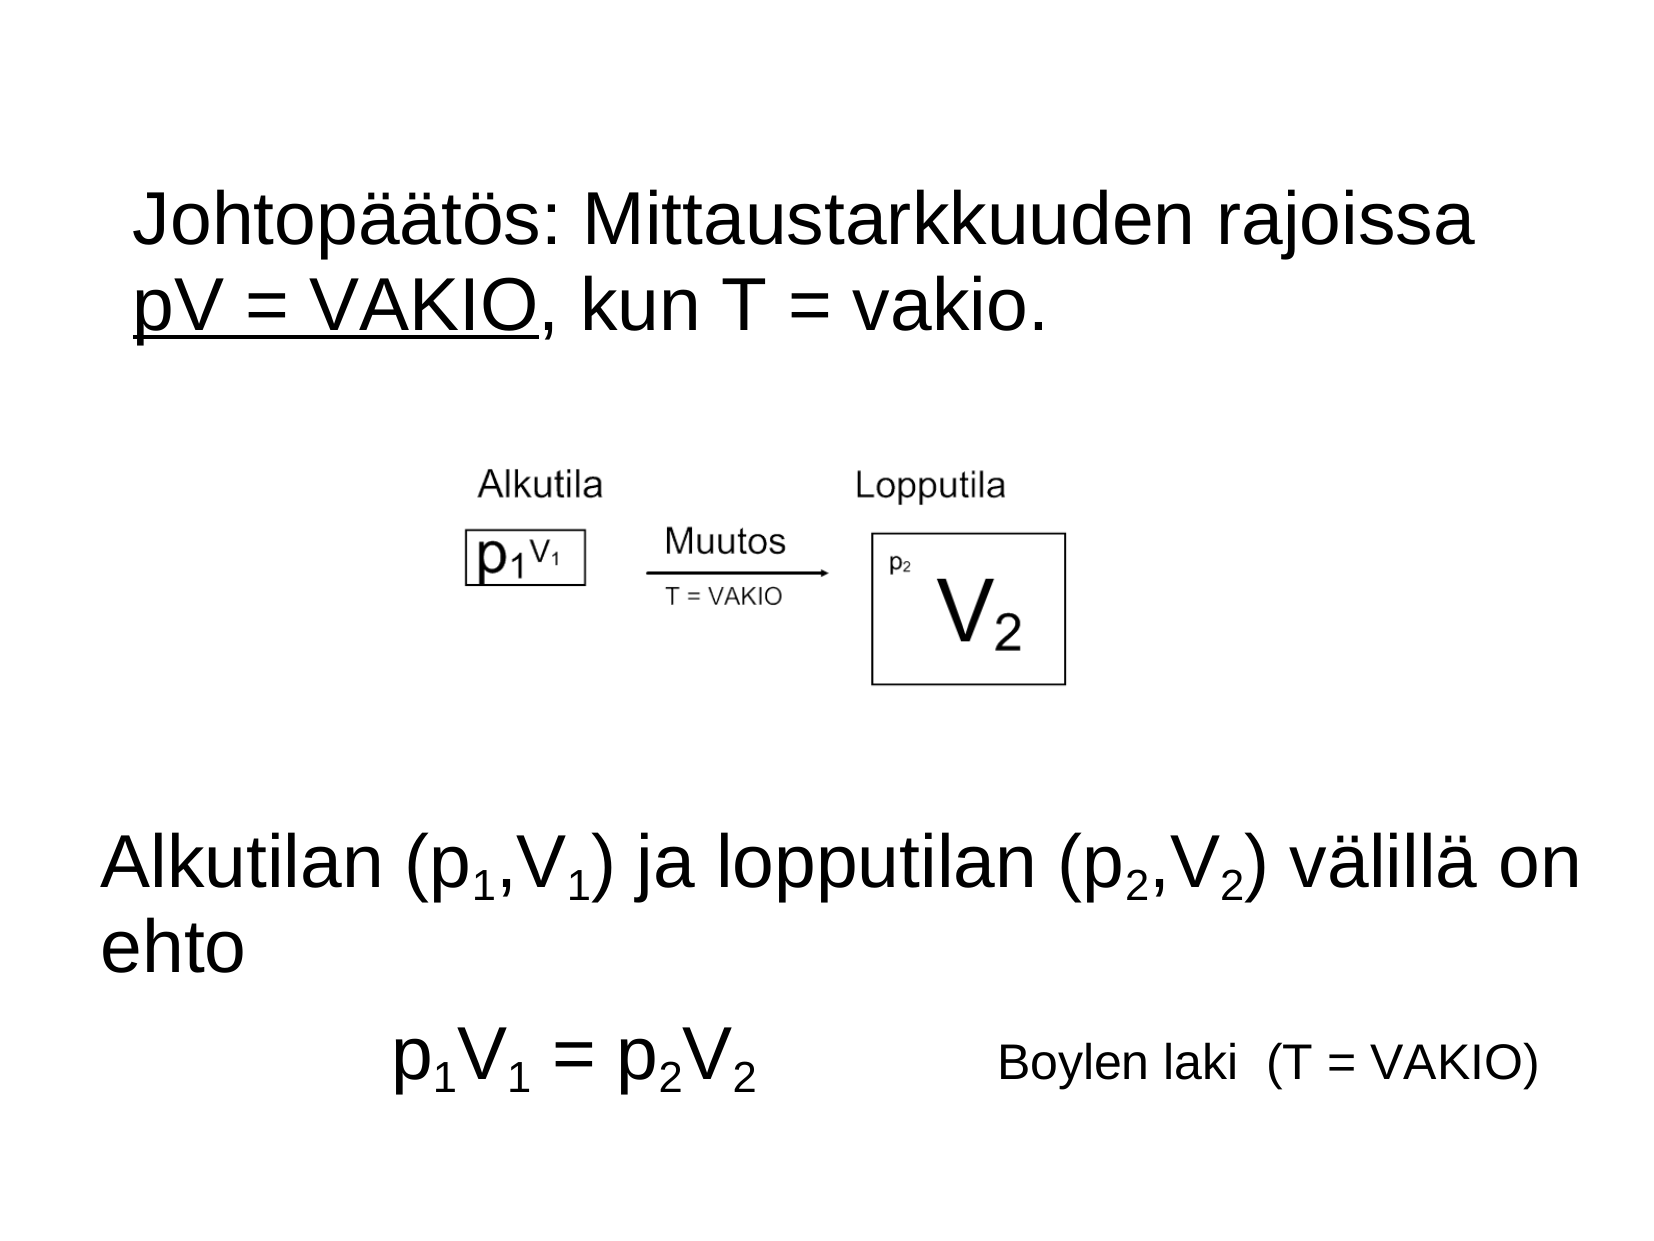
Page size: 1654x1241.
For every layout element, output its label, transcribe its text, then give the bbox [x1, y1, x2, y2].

text_box Alkutilan (p1,V1) ja lopputilan (p2,V2) välillä on ehto p1V1 = p2V2 Boylen laki (T = VAKIO) [85, 803, 1619, 1105]
picture [444, 413, 1087, 707]
text_box Johtopäätös: Mittaustarkkuuden rajoissa pV = VAKIO, kun T = vakio. [118, 165, 1491, 351]
